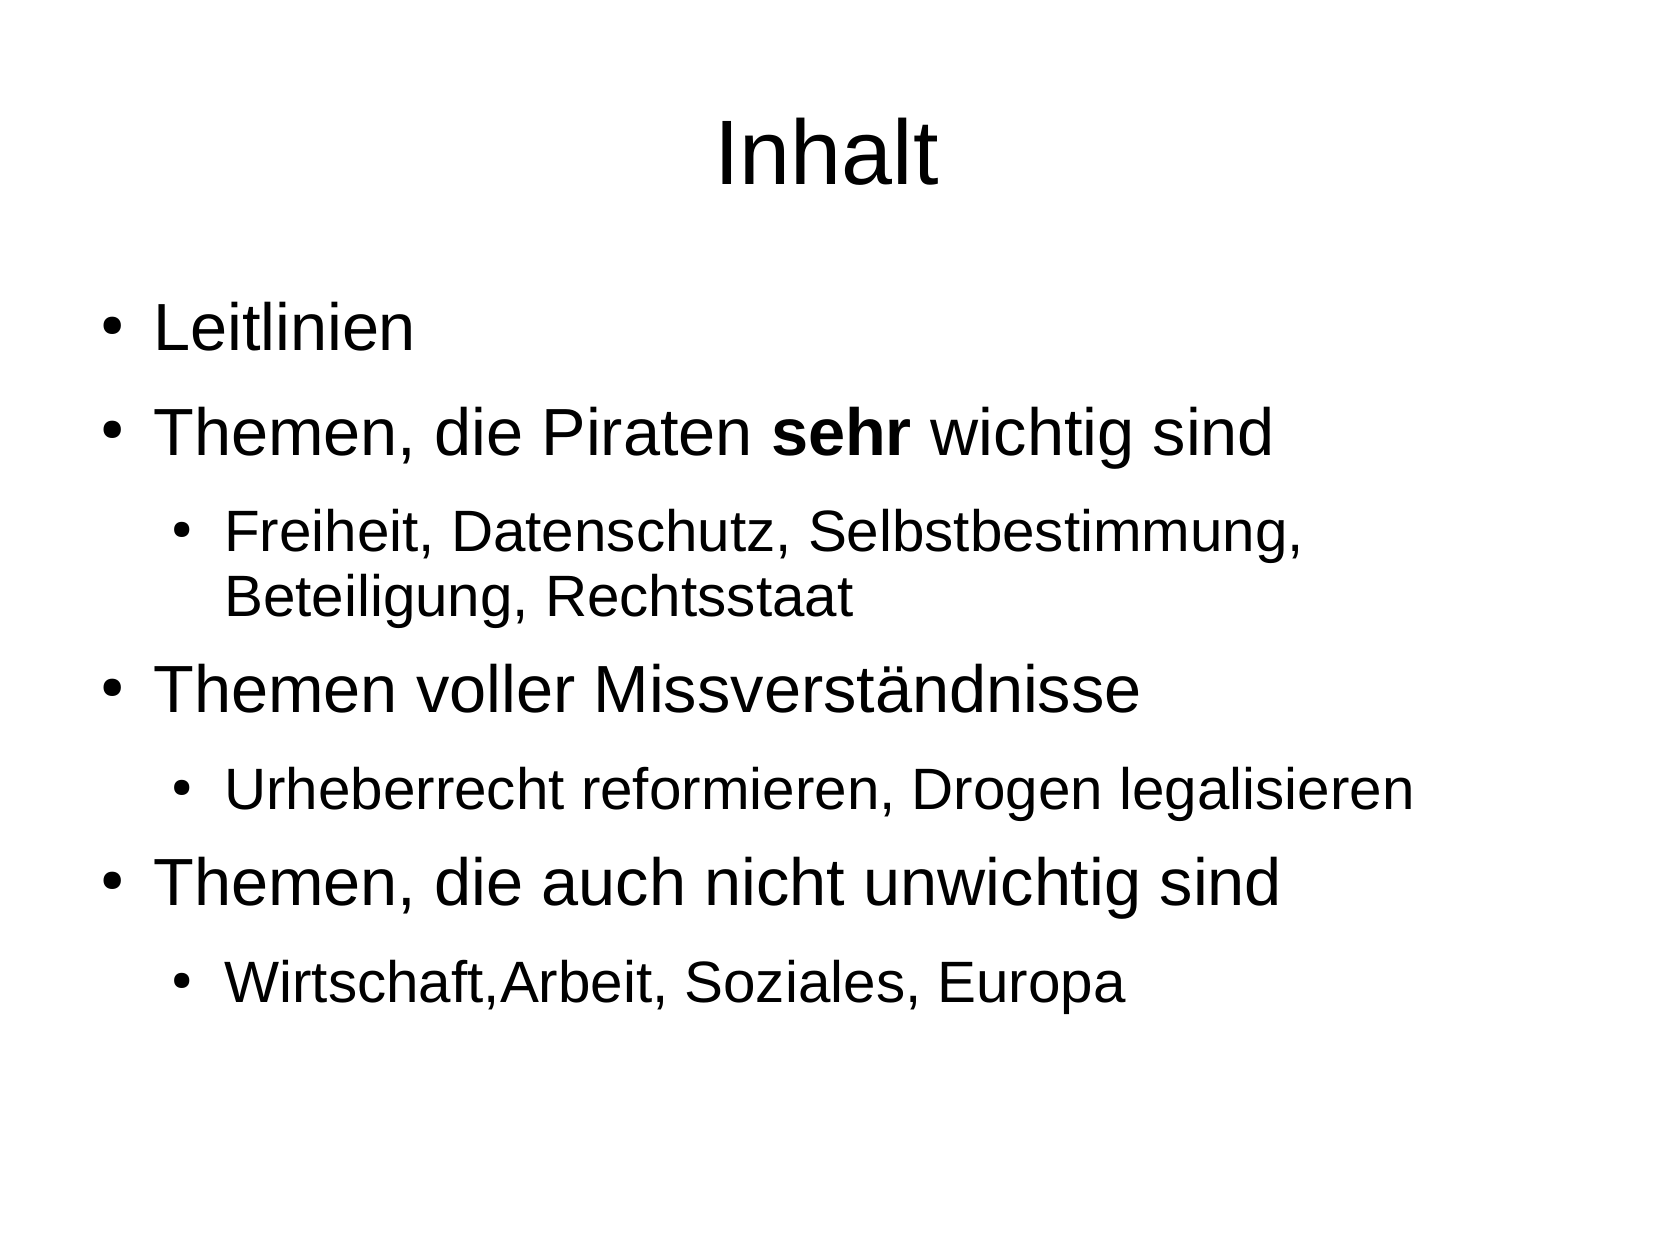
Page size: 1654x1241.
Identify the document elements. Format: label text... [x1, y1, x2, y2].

list Leitlinien Themen, die Piraten sehr wichtig sind Freiheit, Datenschutz, Selbstbestimmung, Beteiligung, Rechtsstaat Themen voller Missverständnisse Urheberrecht reformieren, Drogen legalisieren Themen, die auch nicht unwichtig sind Wirtschaft,Arbeit, Soziales, Europa [82, 290, 1571, 1109]
title Inhalt [82, 49, 1571, 257]
